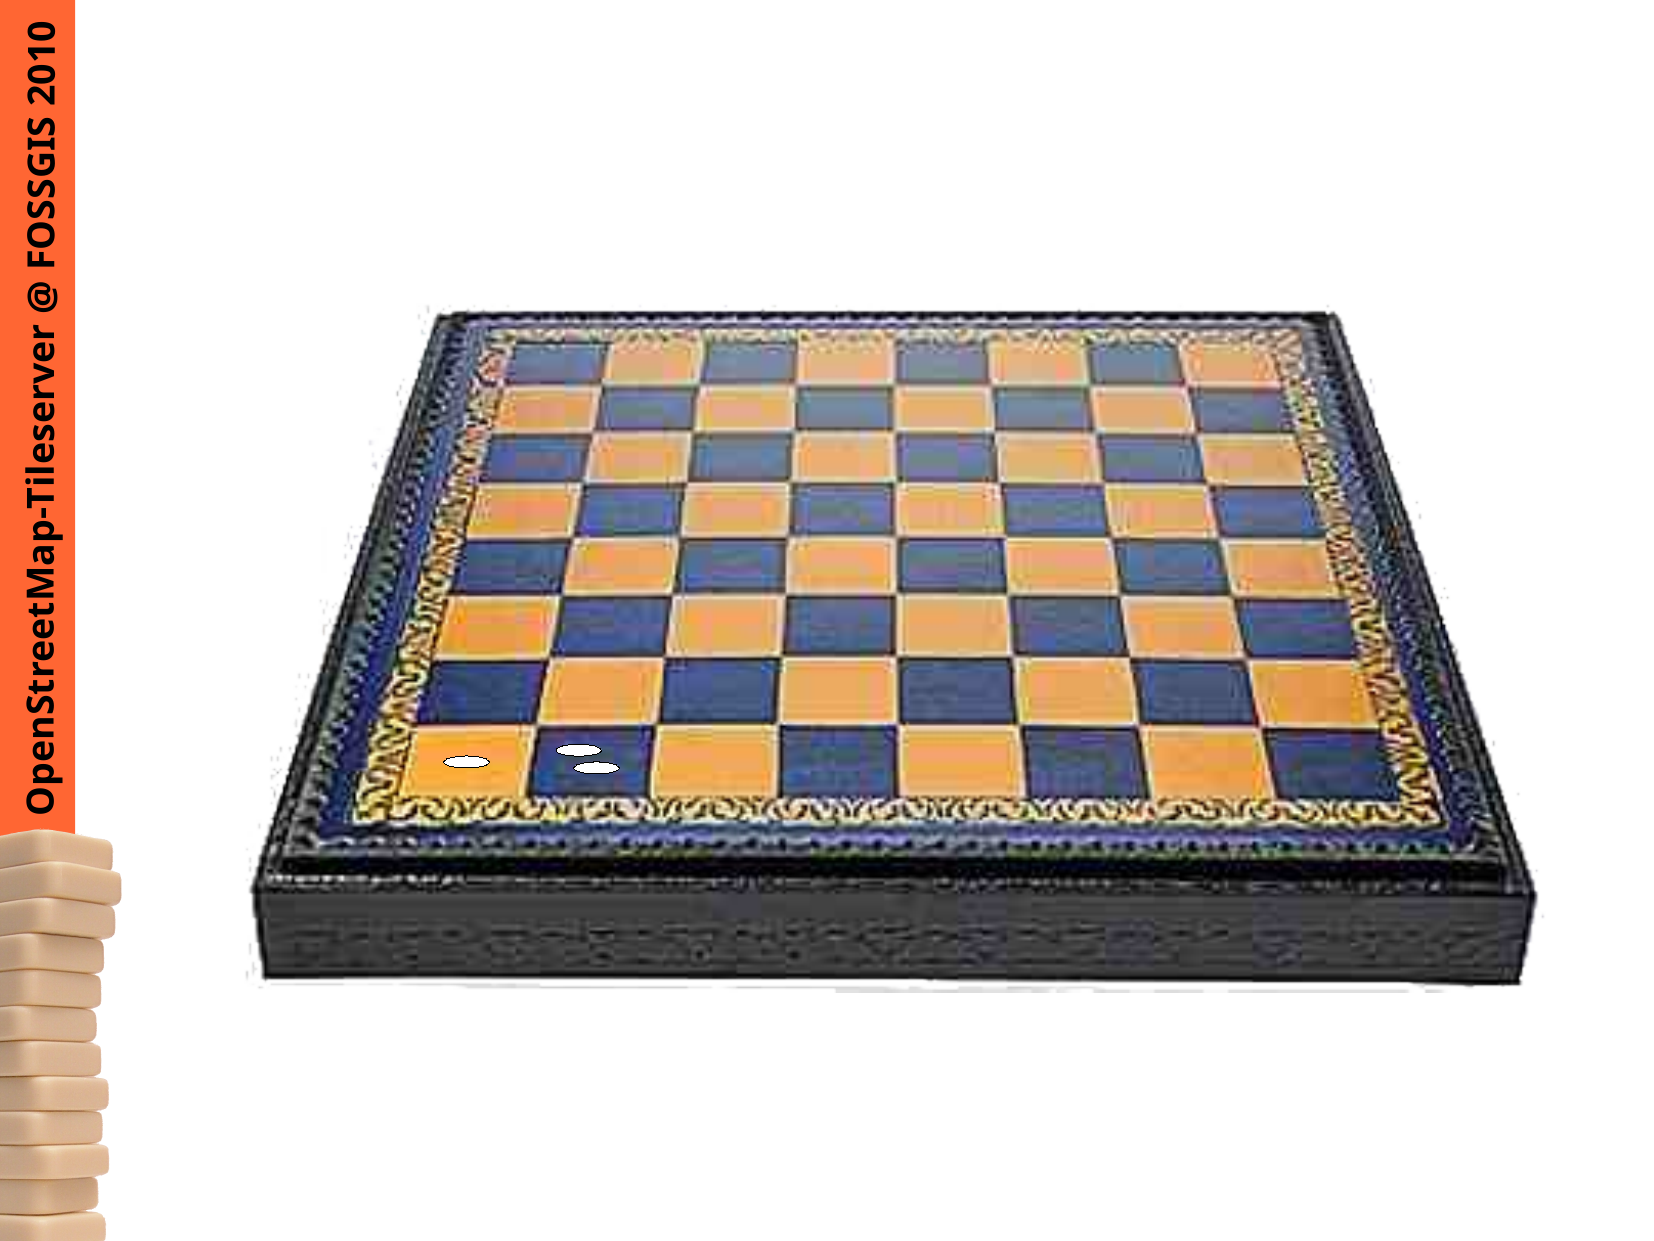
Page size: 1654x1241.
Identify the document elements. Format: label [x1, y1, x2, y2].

text_box [443, 755, 490, 768]
text_box [556, 744, 602, 757]
text_box [573, 761, 620, 774]
picture [222, 232, 1573, 993]
picture [0, 816, 133, 1241]
